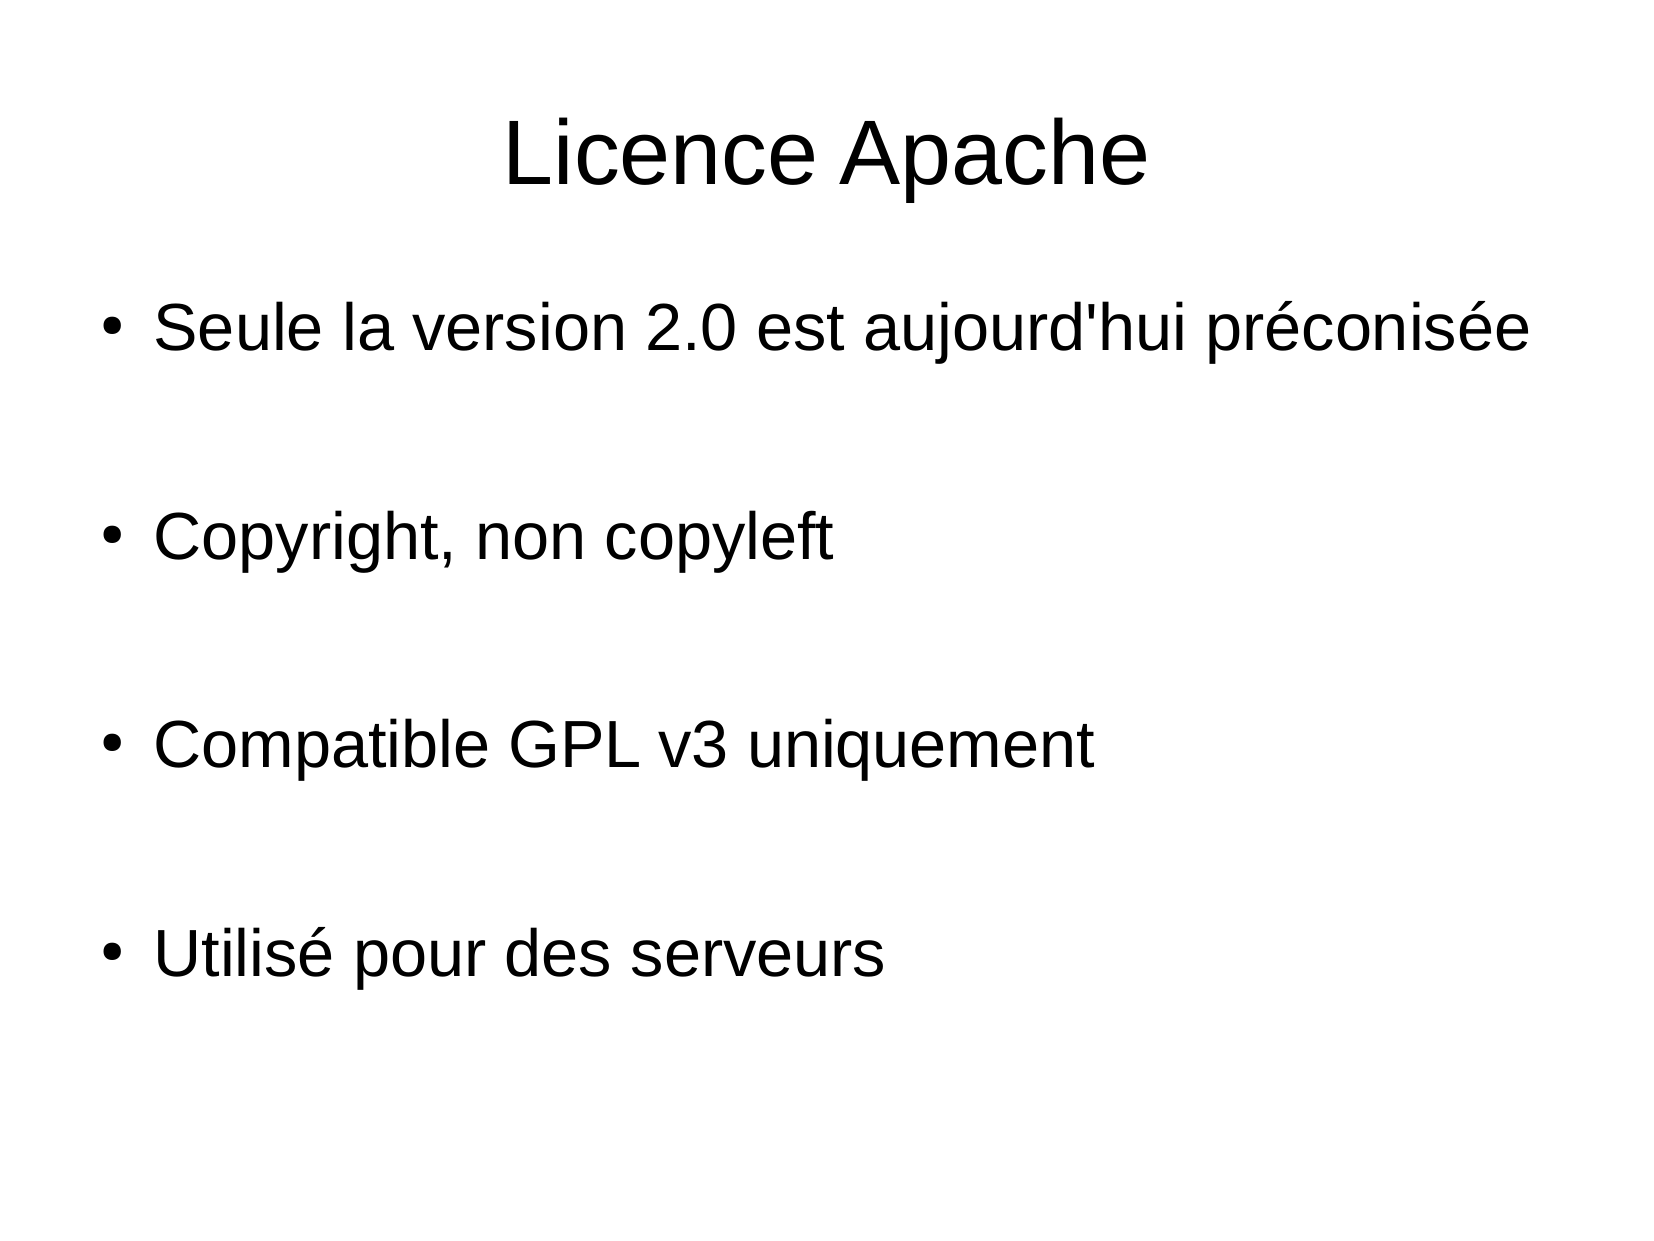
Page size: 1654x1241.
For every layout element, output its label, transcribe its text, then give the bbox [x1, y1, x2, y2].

title Licence Apache [82, 49, 1571, 257]
list Seule la version 2.0 est aujourd'hui préconisée Copyright, non copyleft Compatible GPL v3 uniquement Utilisé pour des serveurs [82, 290, 1571, 1010]
